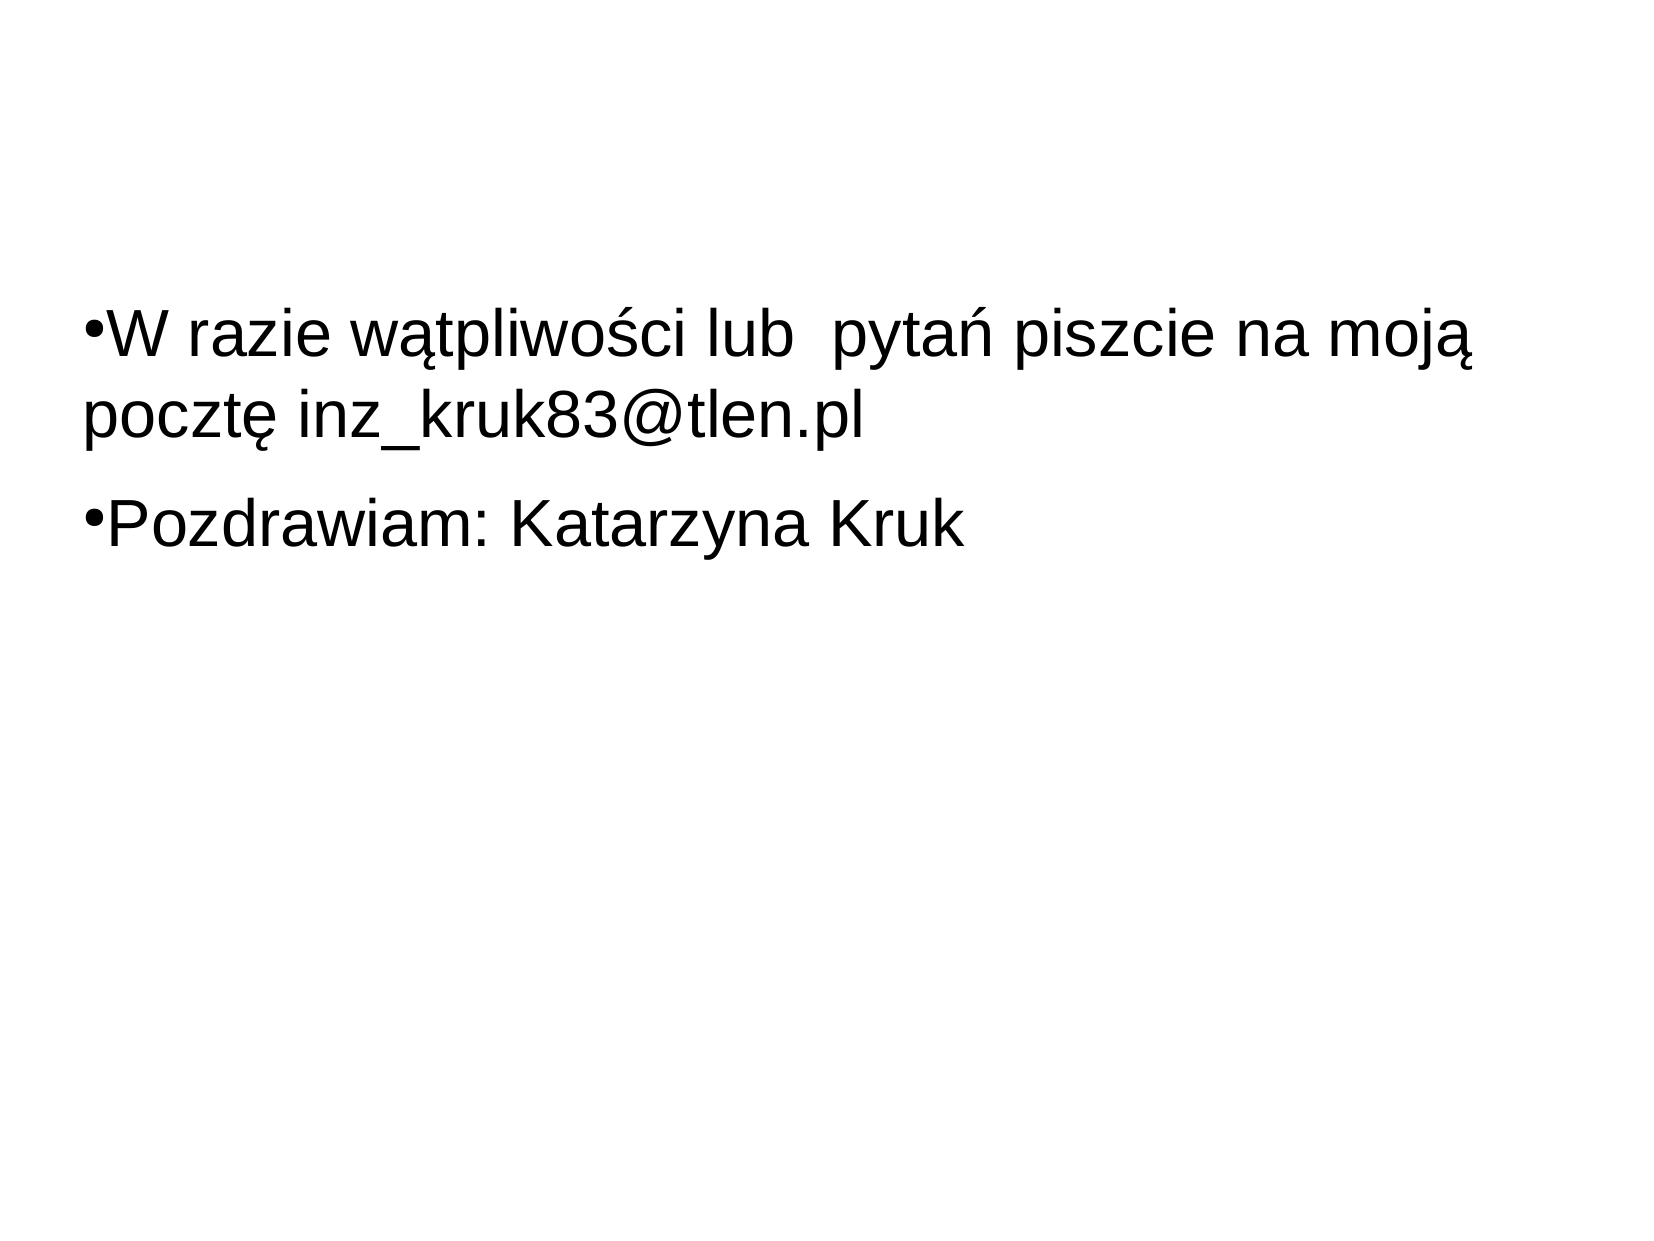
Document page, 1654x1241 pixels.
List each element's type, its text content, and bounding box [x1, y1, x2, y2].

list W razie wątpliwości lub pytań piszcie na moją pocztę inz_kruk83@tlen.pl Pozdrawiam: Katarzyna Kruk [82, 290, 1571, 1109]
